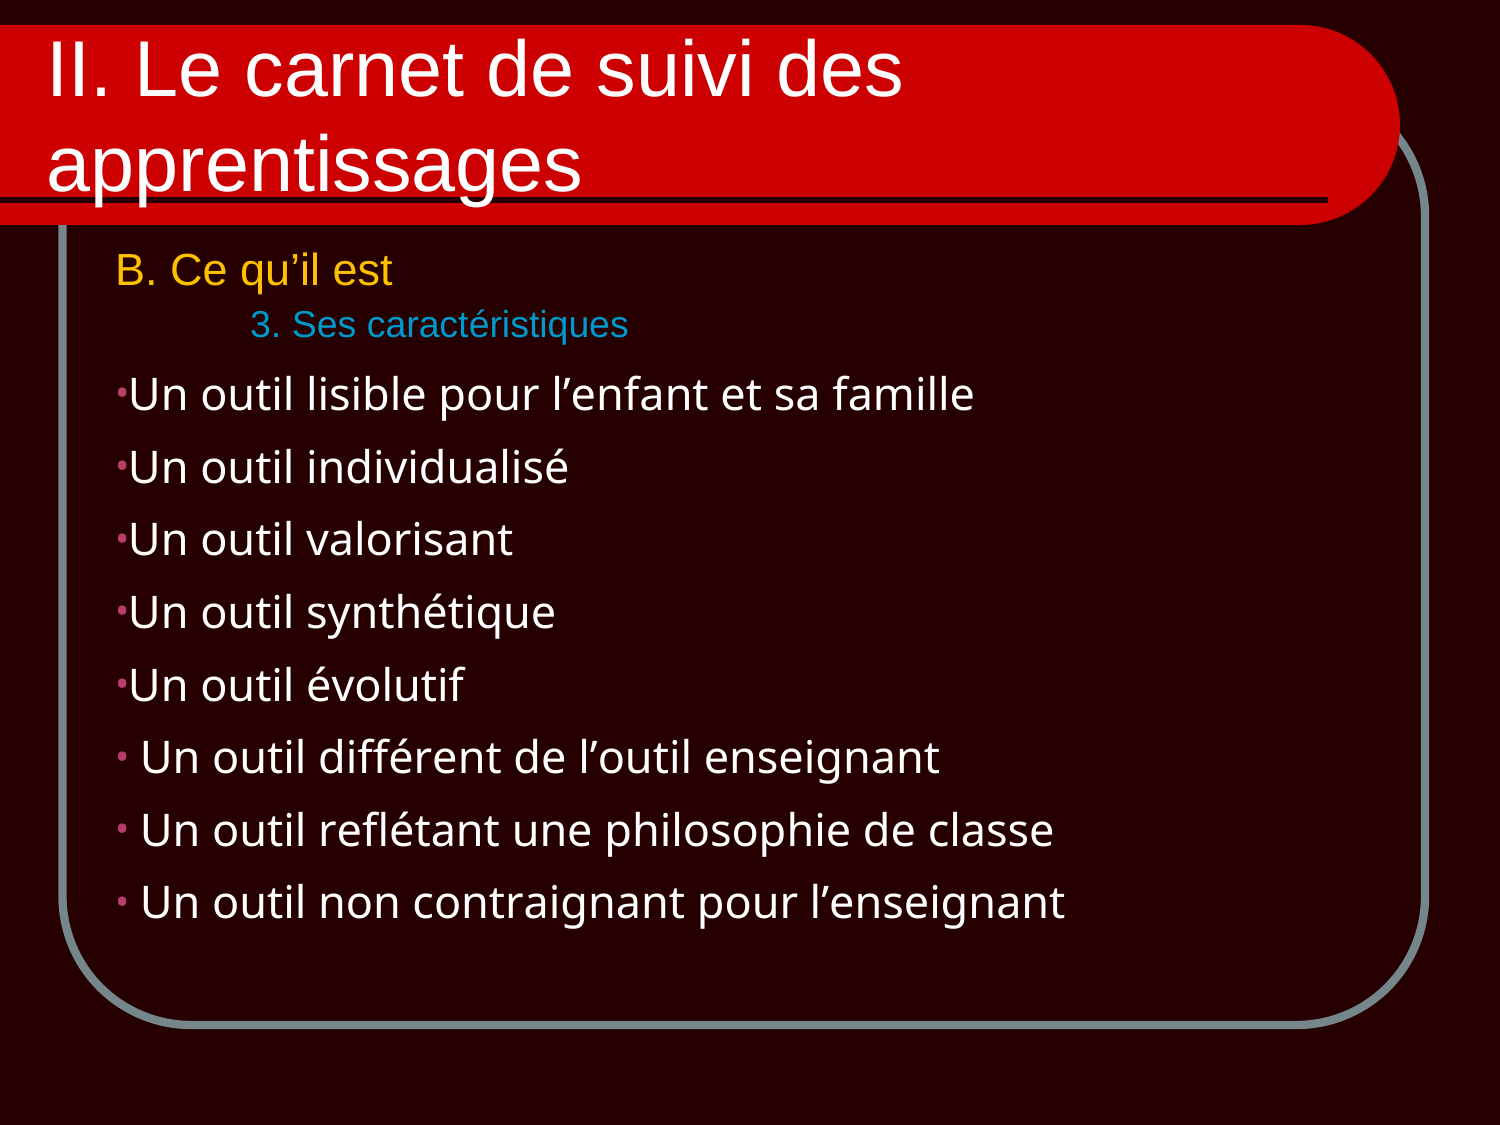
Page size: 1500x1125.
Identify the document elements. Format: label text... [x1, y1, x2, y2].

title II. Le carnet de suivi des apprentissages [31, 37, 1347, 188]
list B. Ce qu’il est 3. Ses caractéristiques Un outil lisible pour l’enfant et sa famille Un outil individualisé Un outil valorisant Un outil synthétique Un outil évolutif Un outil différent de l’outil enseignant Un outil reflétant une philosophie de classe Un outil non contraignant pour l’enseignant [100, 243, 1401, 1087]
